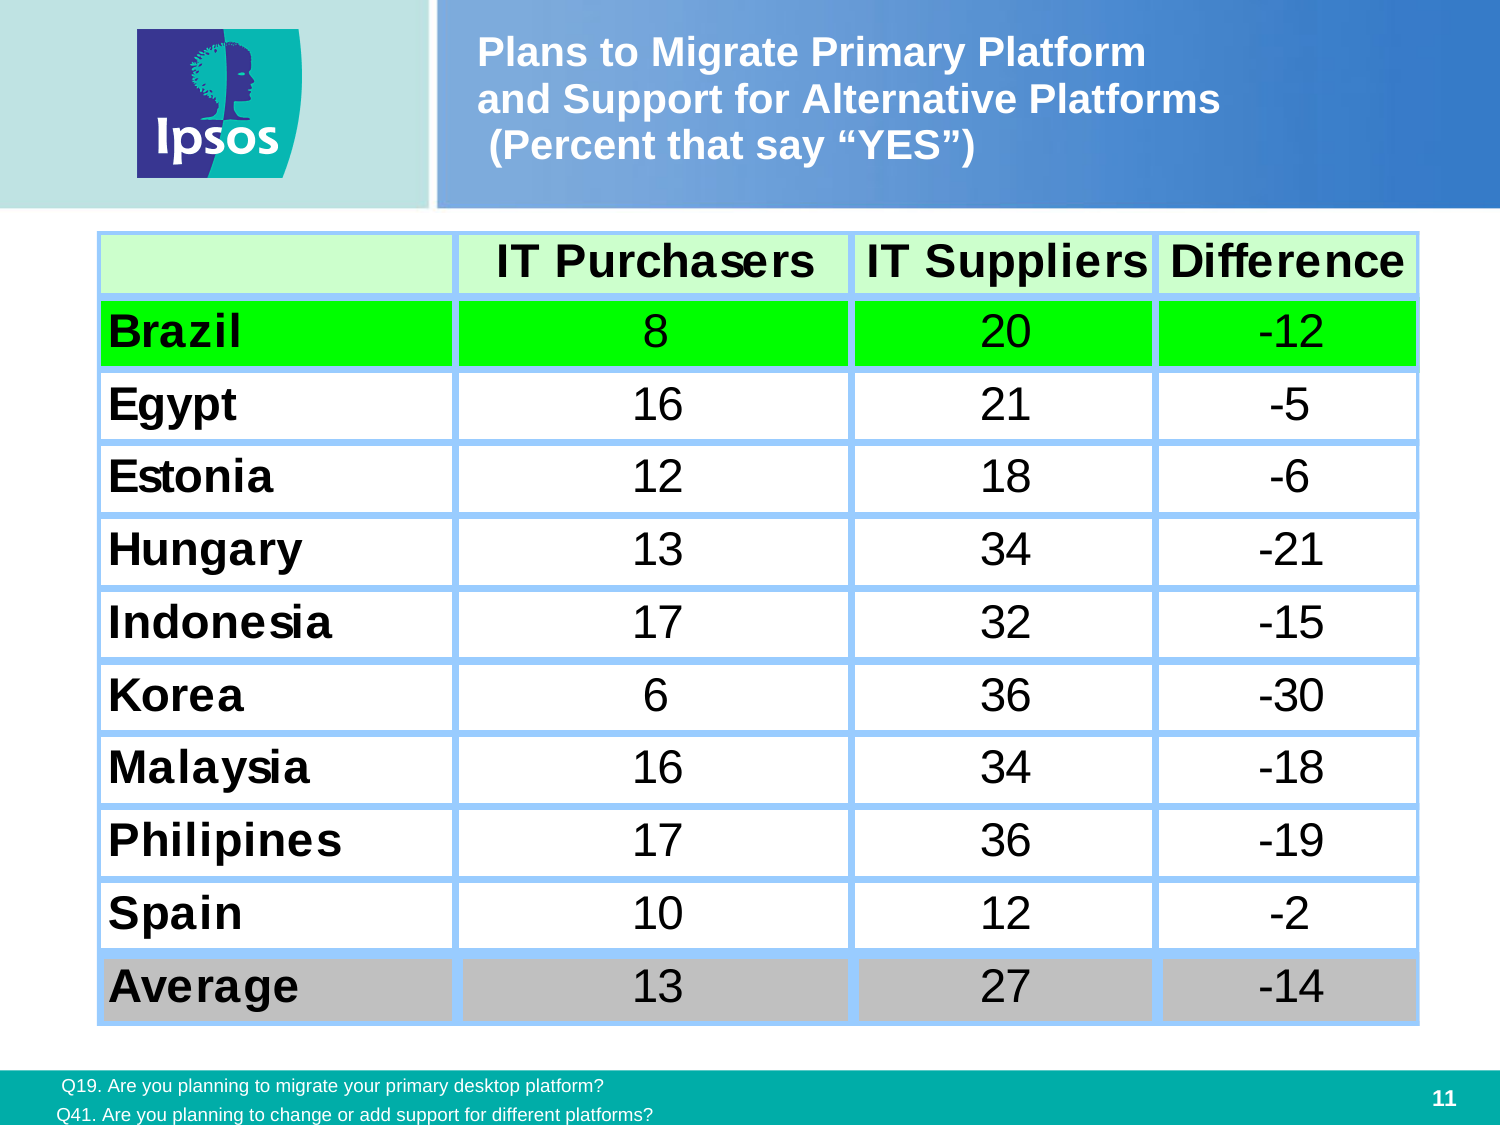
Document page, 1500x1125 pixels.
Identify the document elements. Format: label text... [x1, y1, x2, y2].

picture [0, 0, 1500, 213]
text_box Q19. Are you planning to migrate your primary desktop platform? Q41. Are you planning to change or add support for different platforms? [41, 1071, 1247, 1125]
title Plans to Migrate Primary Platform and Support for Alternative Platforms (Percent that say “YES”) [462, 10, 1476, 177]
chart [96, 231, 1424, 1029]
